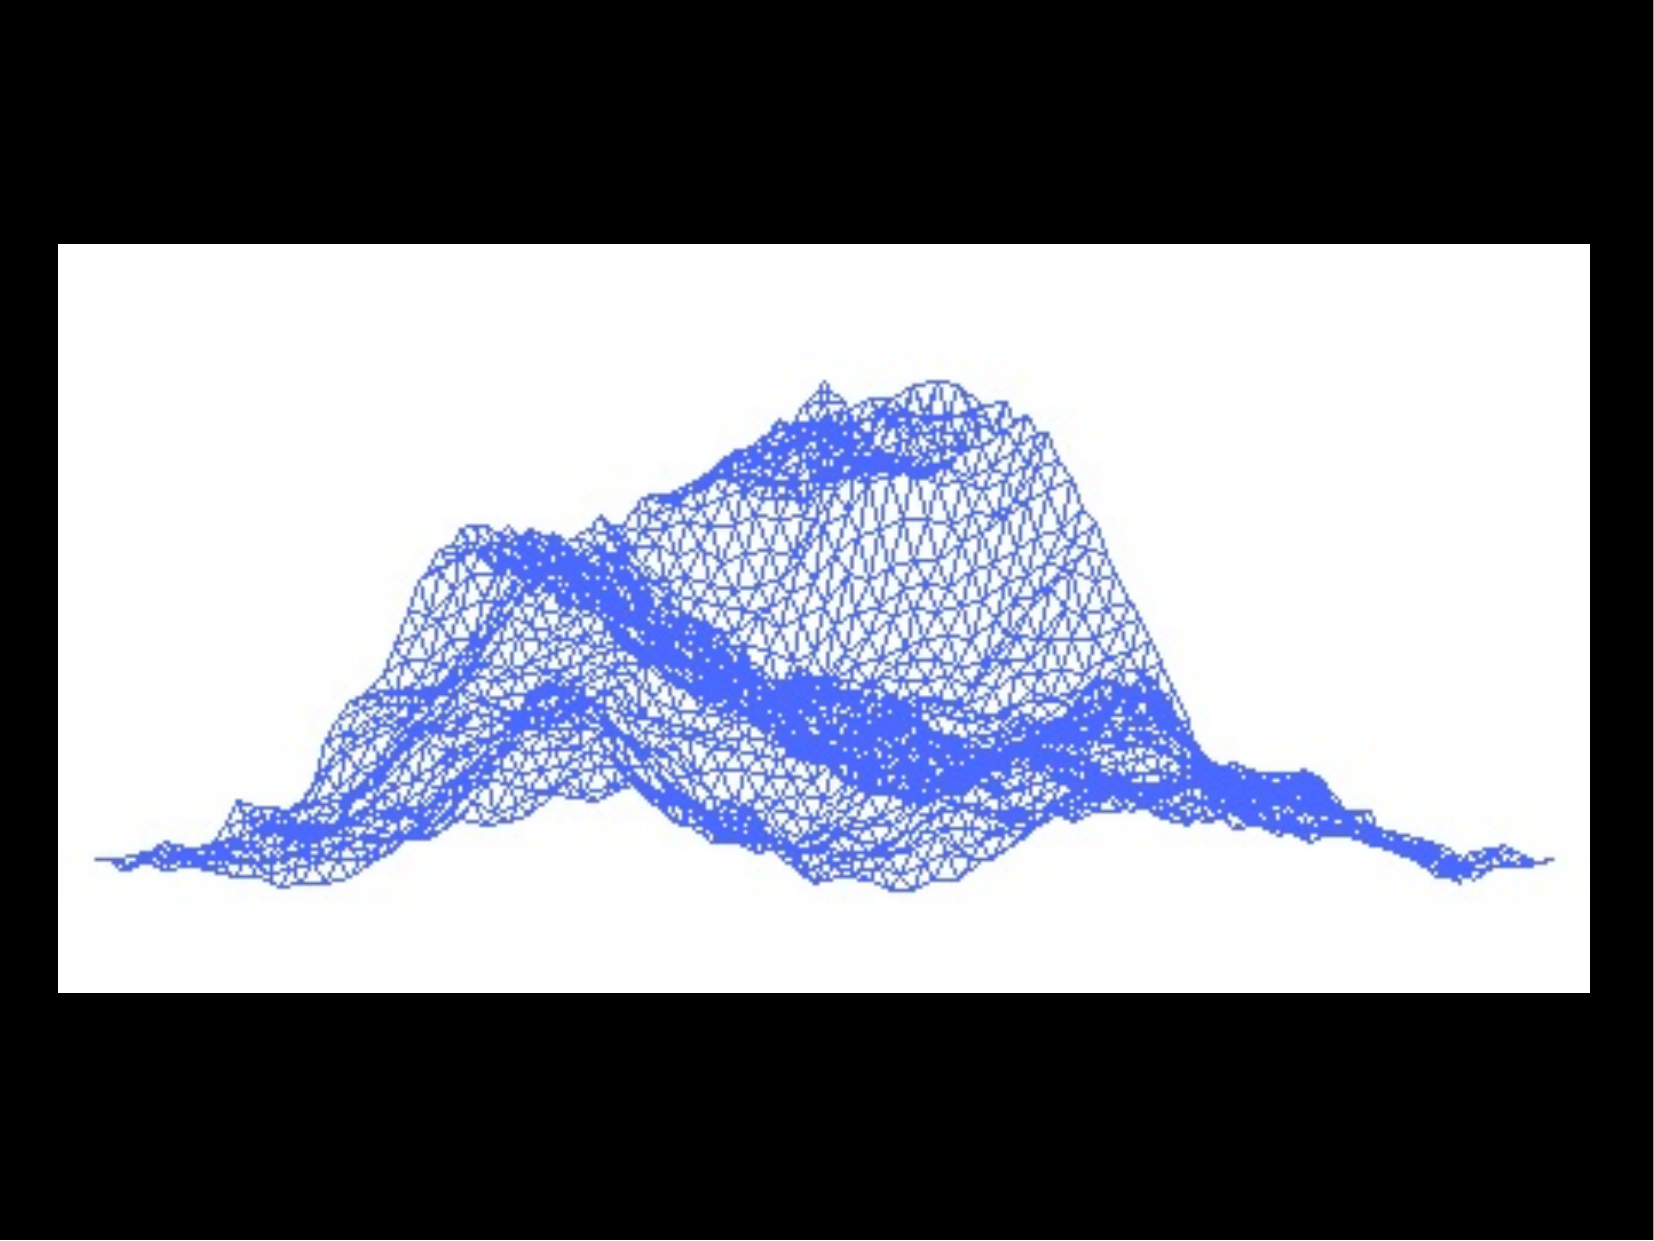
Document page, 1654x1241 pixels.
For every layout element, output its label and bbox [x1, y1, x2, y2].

picture [58, 244, 1590, 994]
